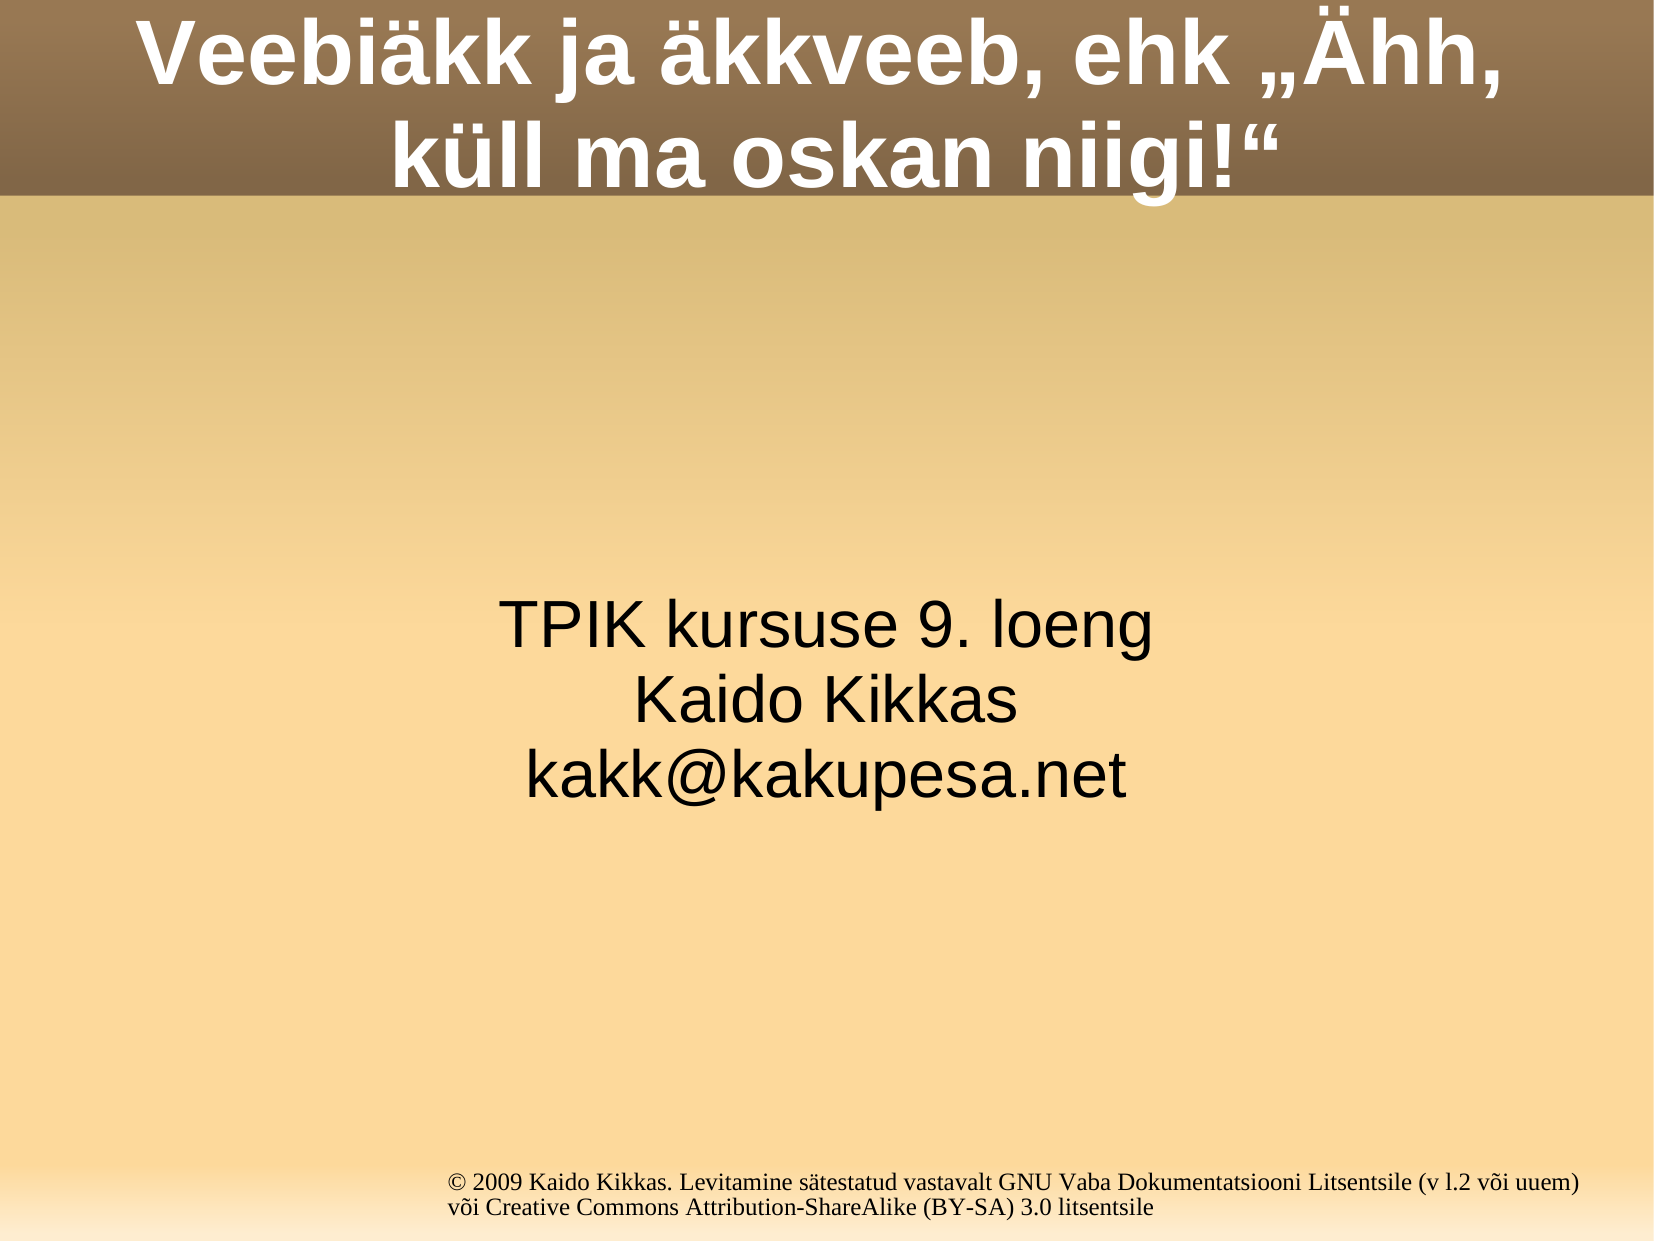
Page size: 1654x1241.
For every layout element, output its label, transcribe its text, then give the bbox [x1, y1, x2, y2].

text_box © 2009 Kaido Kikkas. Levitamine sätestatud vastavalt GNU Vaba Dokumentatsiooni Litsentsile (v l.2 või uuem) või Creative Commons Attribution-ShareAlike (BY-SA) 3.0 litsentsile‏ [447, 1169, 1598, 1198]
title Veebiäkk ja äkkveeb, ehk „Ähh, küll ma oskan niigi!“ [76, 0, 1565, 208]
picture [0, 0, 1654, 1241]
subtitle TPIK kursuse 9. loeng Kaido Kikkas kakk@kakupesa.net [82, 290, 1571, 1109]
